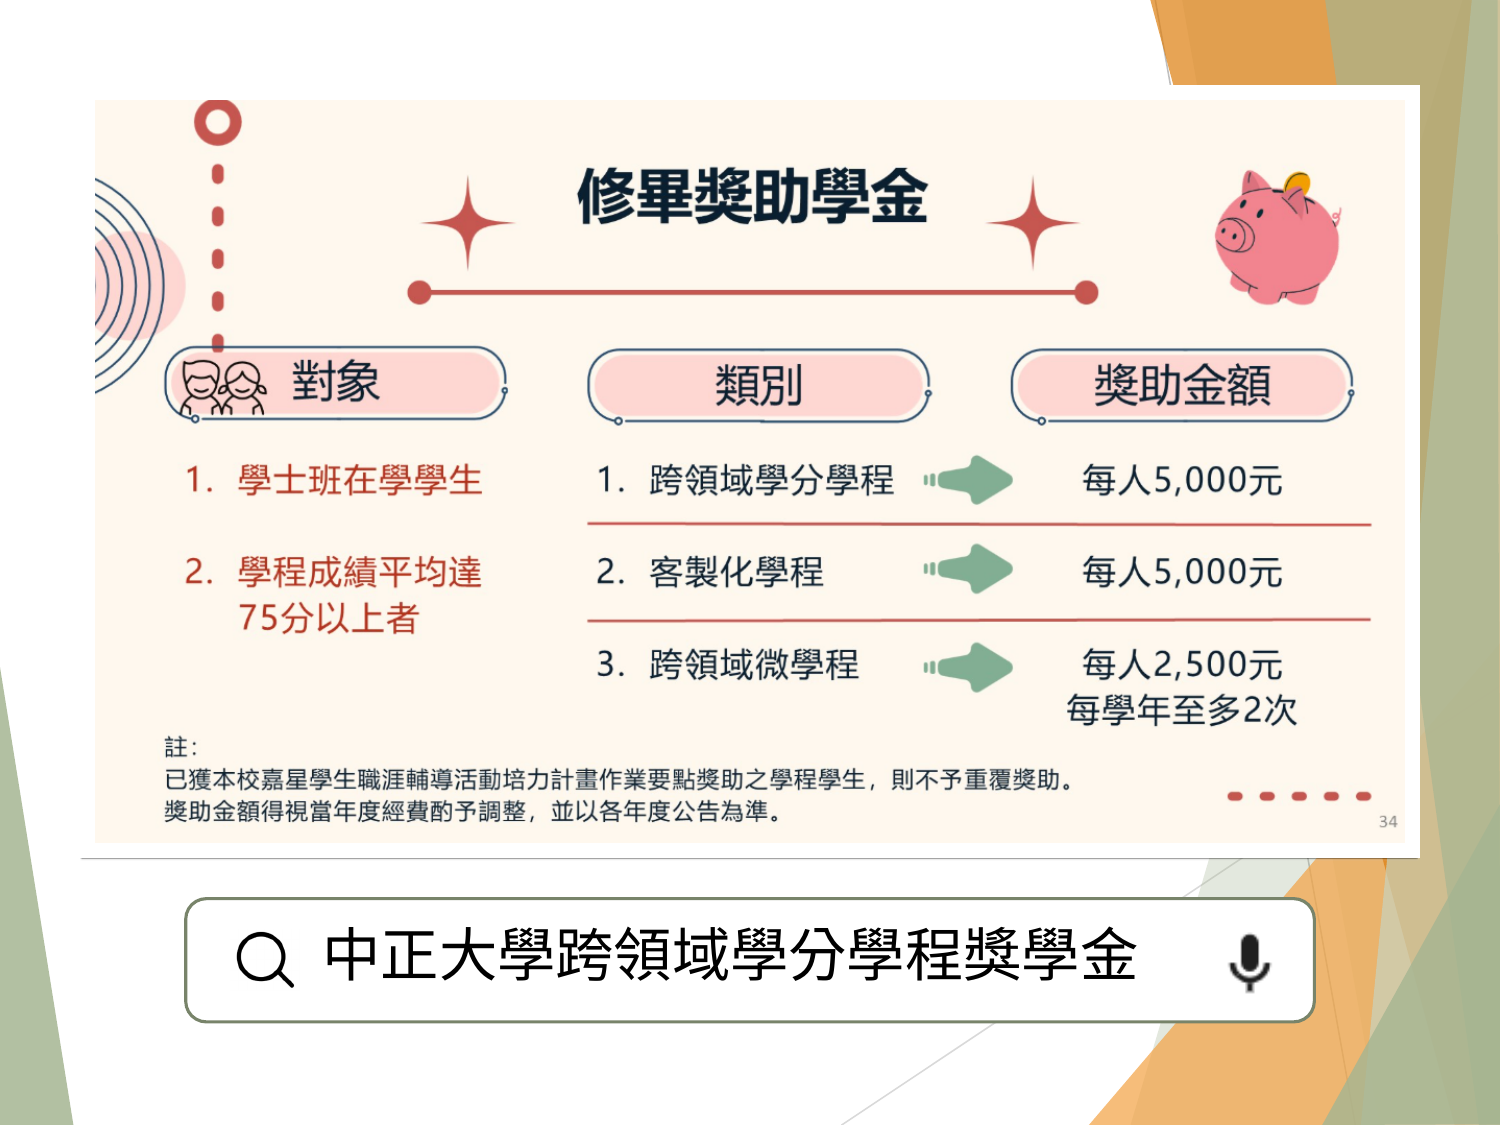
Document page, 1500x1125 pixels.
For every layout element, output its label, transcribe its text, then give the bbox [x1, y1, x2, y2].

picture [230, 929, 300, 991]
picture [94, 99, 1406, 844]
picture [1207, 916, 1294, 1013]
text_box 中正大學跨領域學分學程獎學金 [185, 898, 1315, 1022]
text_box [1315, 934, 1500, 995]
